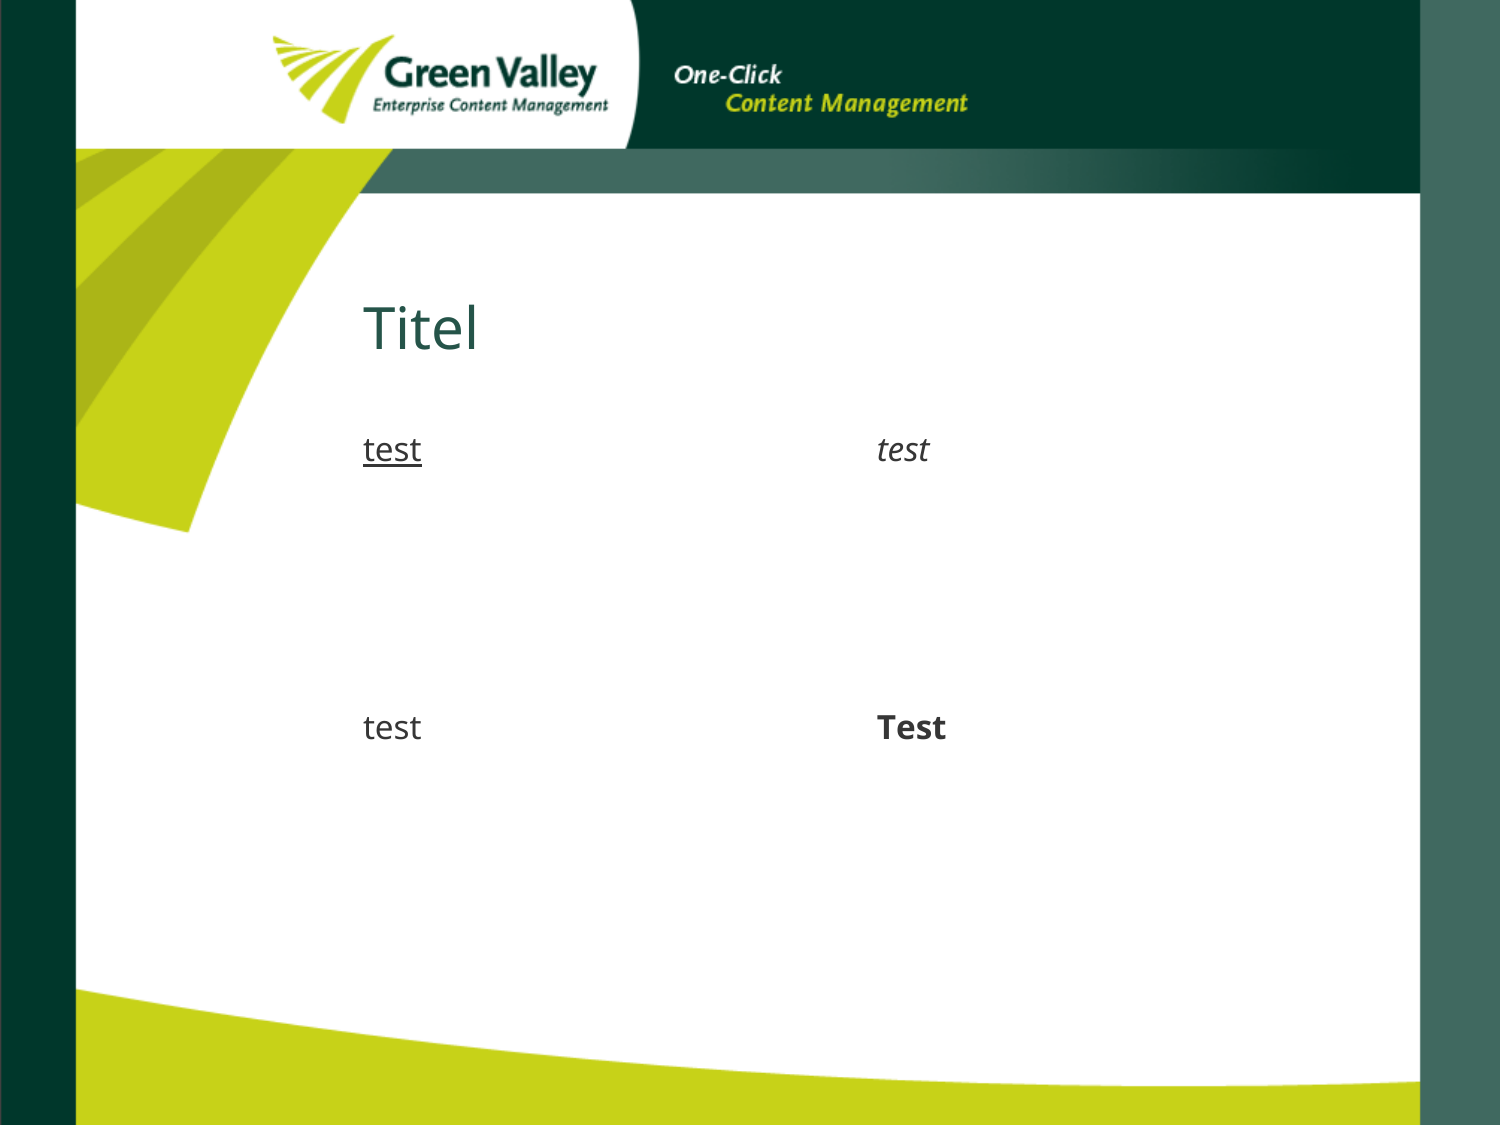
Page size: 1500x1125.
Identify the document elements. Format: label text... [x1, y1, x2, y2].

table_header test [862, 421, 1376, 698]
title Titel [348, 283, 1376, 369]
table_cell Test [862, 698, 1376, 976]
table_cell test [348, 698, 862, 976]
table_header test [348, 421, 862, 698]
picture [0, 0, 1500, 1125]
